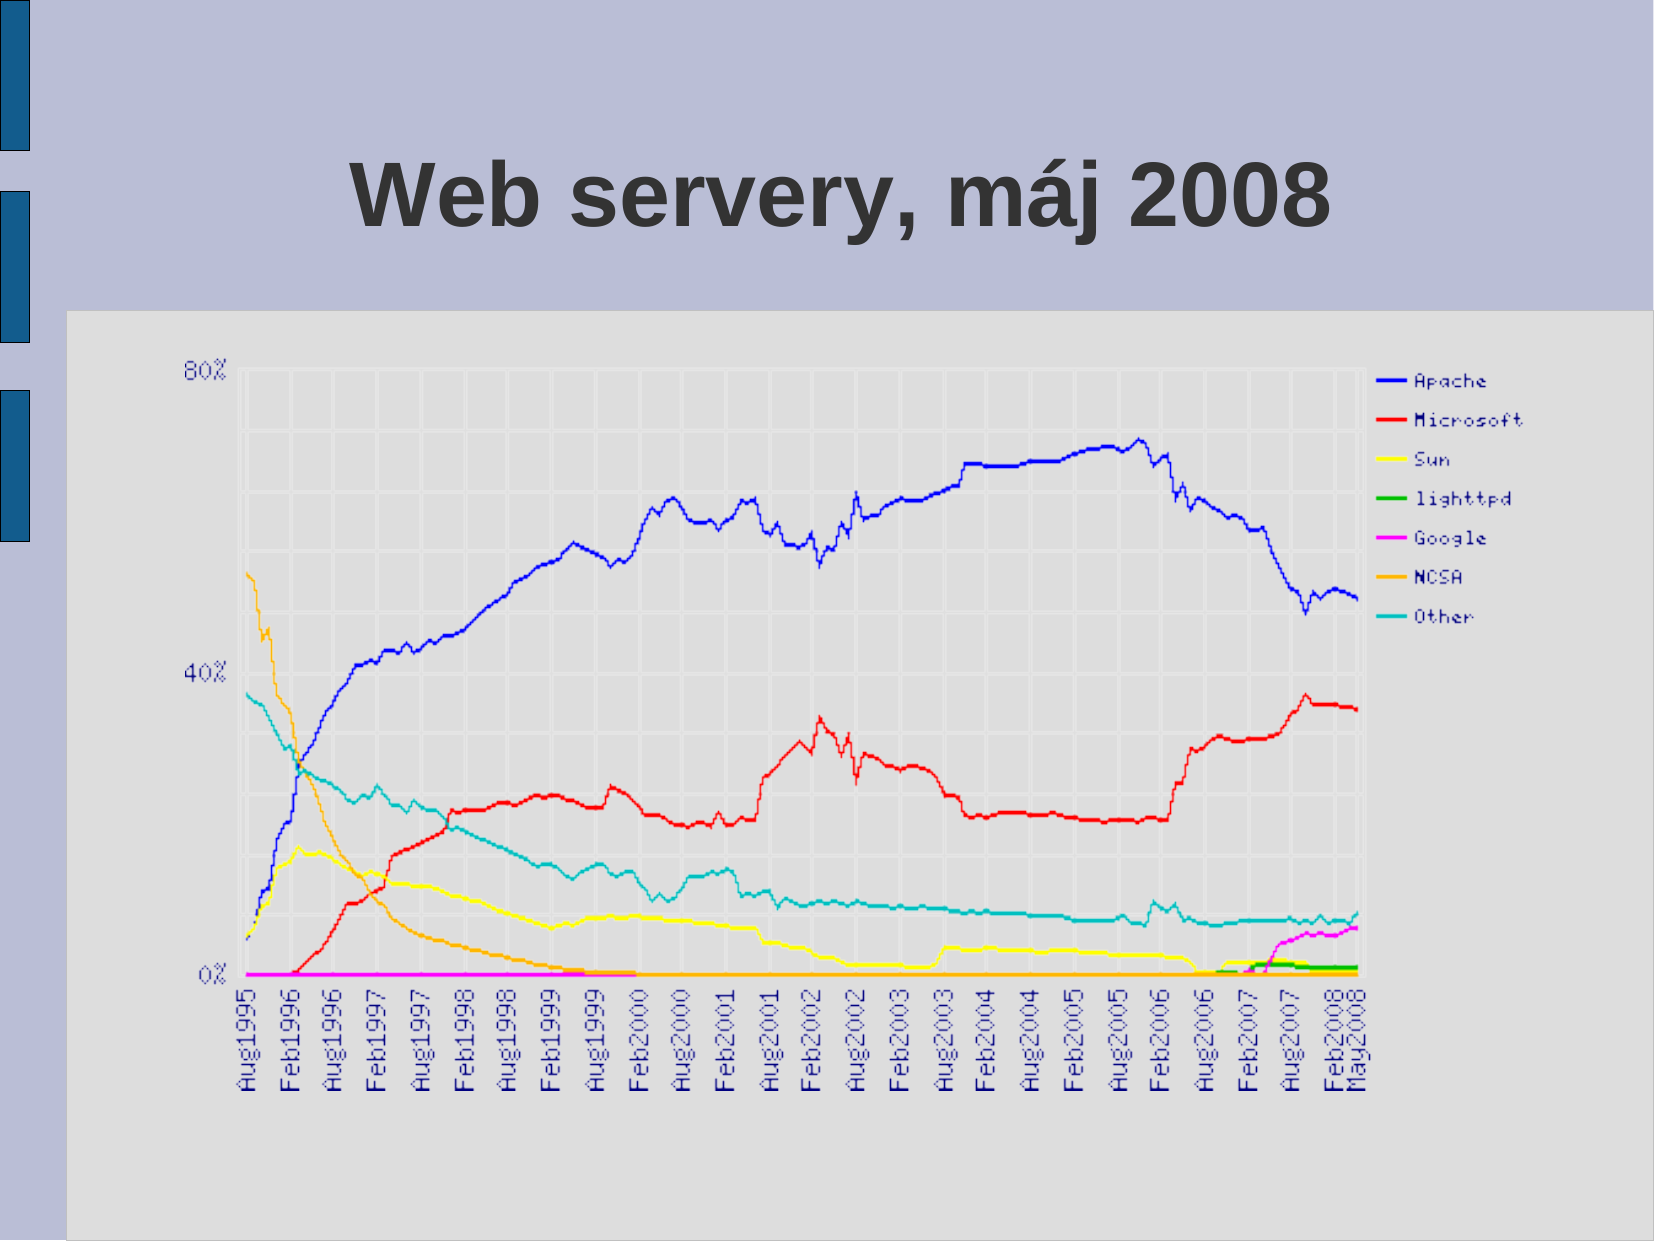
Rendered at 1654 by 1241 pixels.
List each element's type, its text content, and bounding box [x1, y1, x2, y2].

title Web servery, máj 2008 [59, 91, 1625, 299]
picture [185, 354, 1536, 1091]
